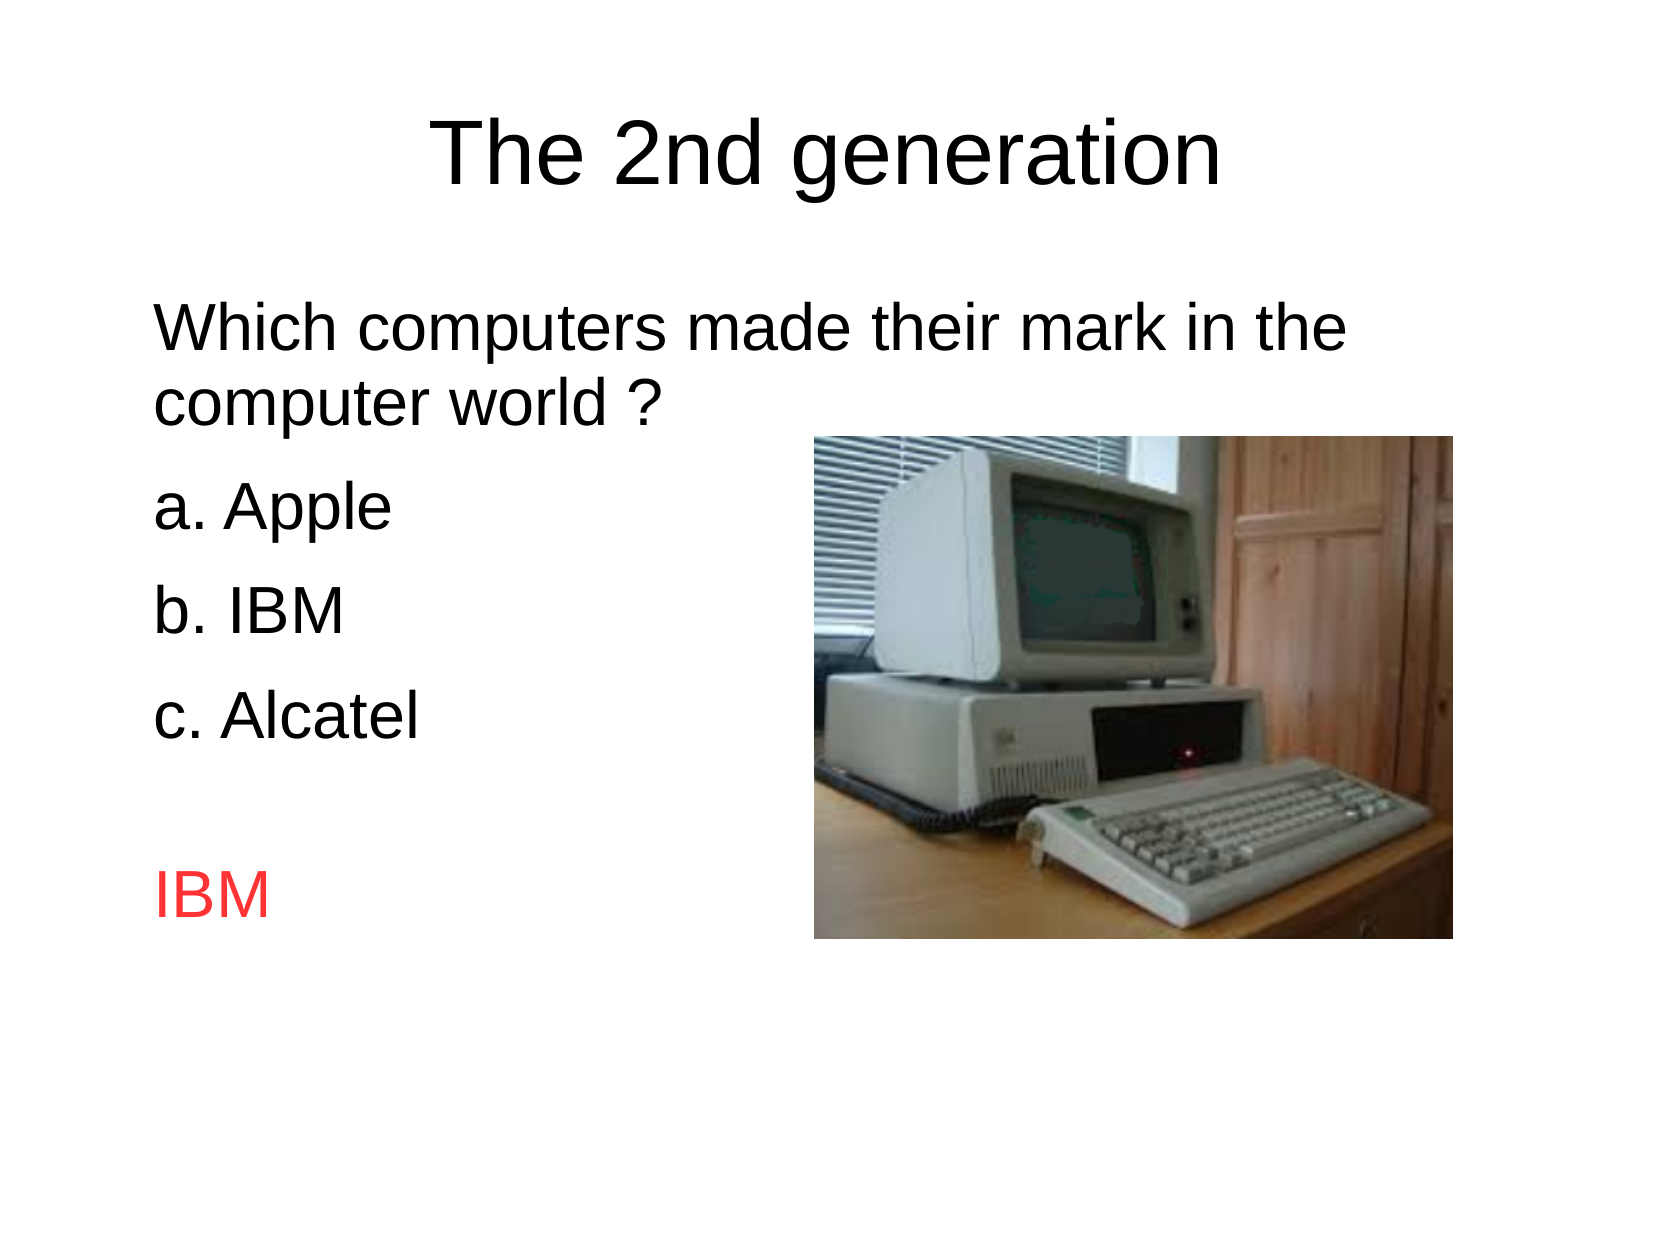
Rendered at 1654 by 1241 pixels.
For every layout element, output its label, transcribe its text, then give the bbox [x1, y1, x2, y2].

title The 2nd generation [82, 49, 1571, 257]
list Which computers made their mark in the computer world ? a. Apple b. IBM c. Alcatel IBM [82, 290, 1571, 1010]
picture [814, 436, 1453, 939]
